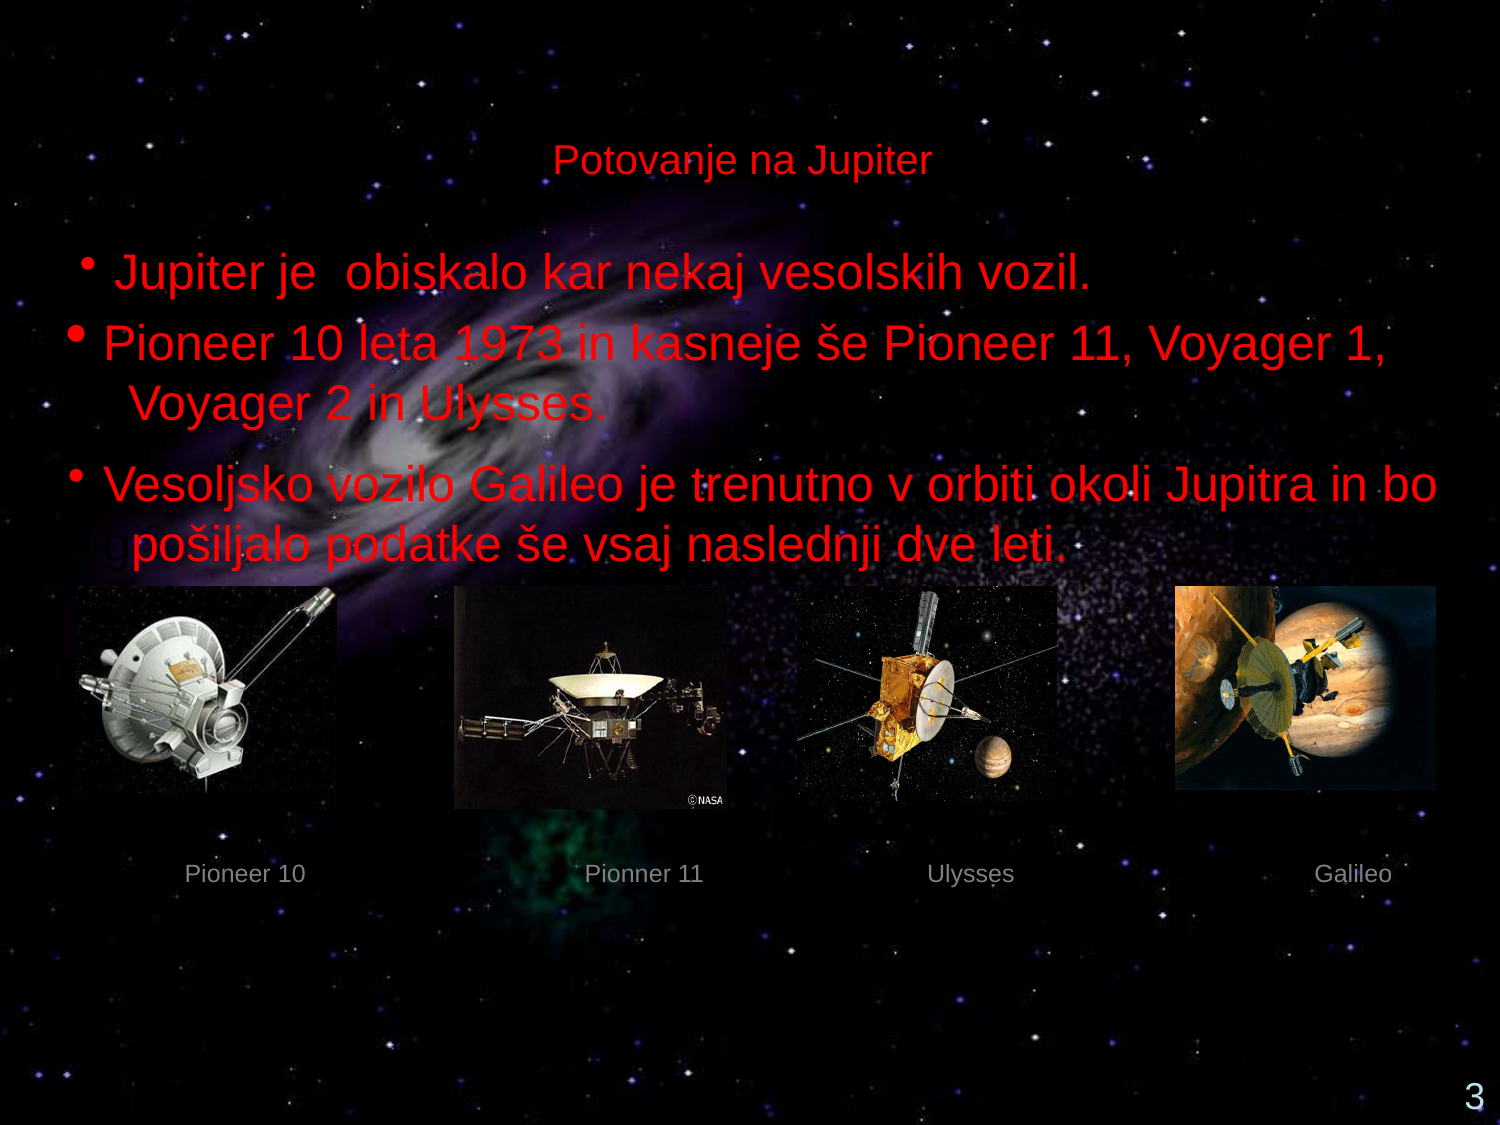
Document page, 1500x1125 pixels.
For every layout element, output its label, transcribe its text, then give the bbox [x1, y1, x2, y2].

text_box Jupiter je obiskalo kar nekaj vesolskih vozil. [64, 231, 1365, 302]
text_box Potovanje na Jupiter [537, 125, 975, 191]
text_box 3 [1449, 1064, 1500, 1125]
list Pioneer 10 Pionner 11 Ulysses Galileo [70, 846, 1500, 905]
text_box Pioneer 10 leta 1973 in kasneje še Pioneer 11, Voyager 1, kVoyager 2 in Ulysses. [53, 302, 1471, 444]
text_box Vesoljsko vozilo Galileo je trenutno v orbiti okoli Jupitra in bo gpošiljalo podatke še vsaj naslednji dve leti. [53, 444, 1471, 580]
picture [0, 0, 1500, 1125]
